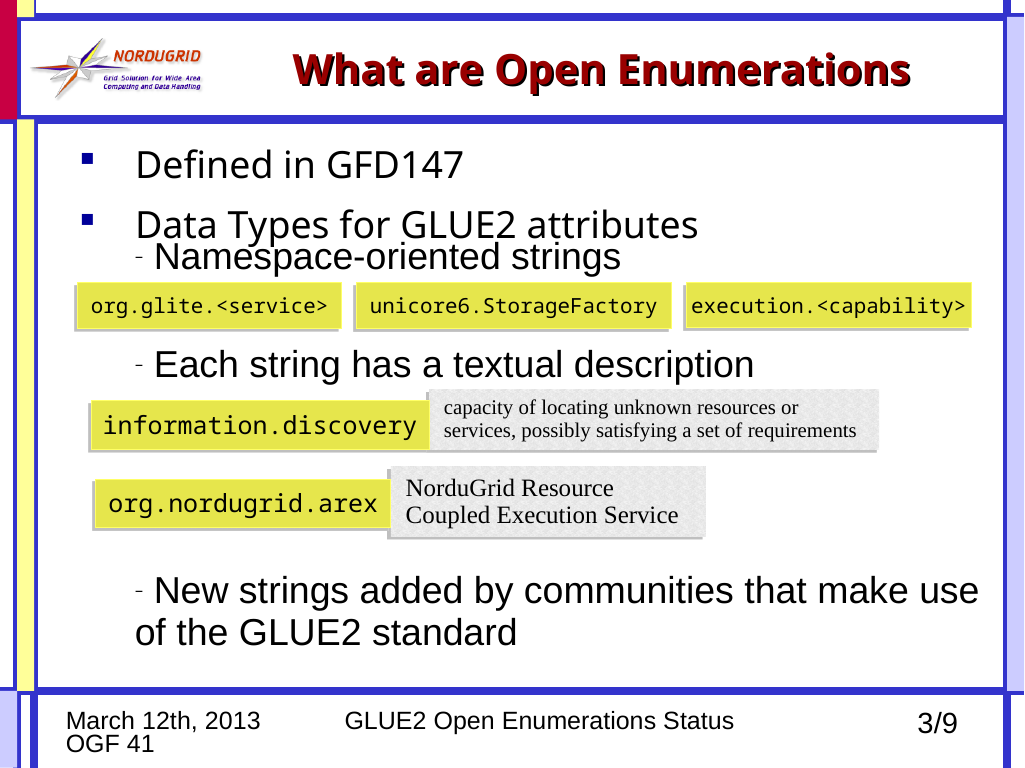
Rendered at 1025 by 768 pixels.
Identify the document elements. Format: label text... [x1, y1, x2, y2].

picture [27, 34, 205, 101]
text_box Namespace-oriented strings [120, 228, 931, 286]
text_box capacity of locating unknown resources or services, possibly satisfying a set of requirements [429, 394, 880, 450]
text_box New strings added by communities that make use of the GLUE2 standard [49, 562, 1025, 662]
text_box Each string has a textual description [120, 336, 903, 394]
title What are Open Enumerations [225, 29, 978, 108]
text_box org.nordugrid.arex [95, 479, 391, 528]
text_box execution.<capability> [686, 282, 972, 328]
text_box information.discovery [91, 400, 430, 450]
text_box NorduGrid Resource Coupled Execution Service [390, 466, 706, 537]
text_box unicore6.StorageFactory [356, 286, 672, 329]
list Defined in GFD147 Data Types for GLUE2 attributes [37, 138, 960, 645]
